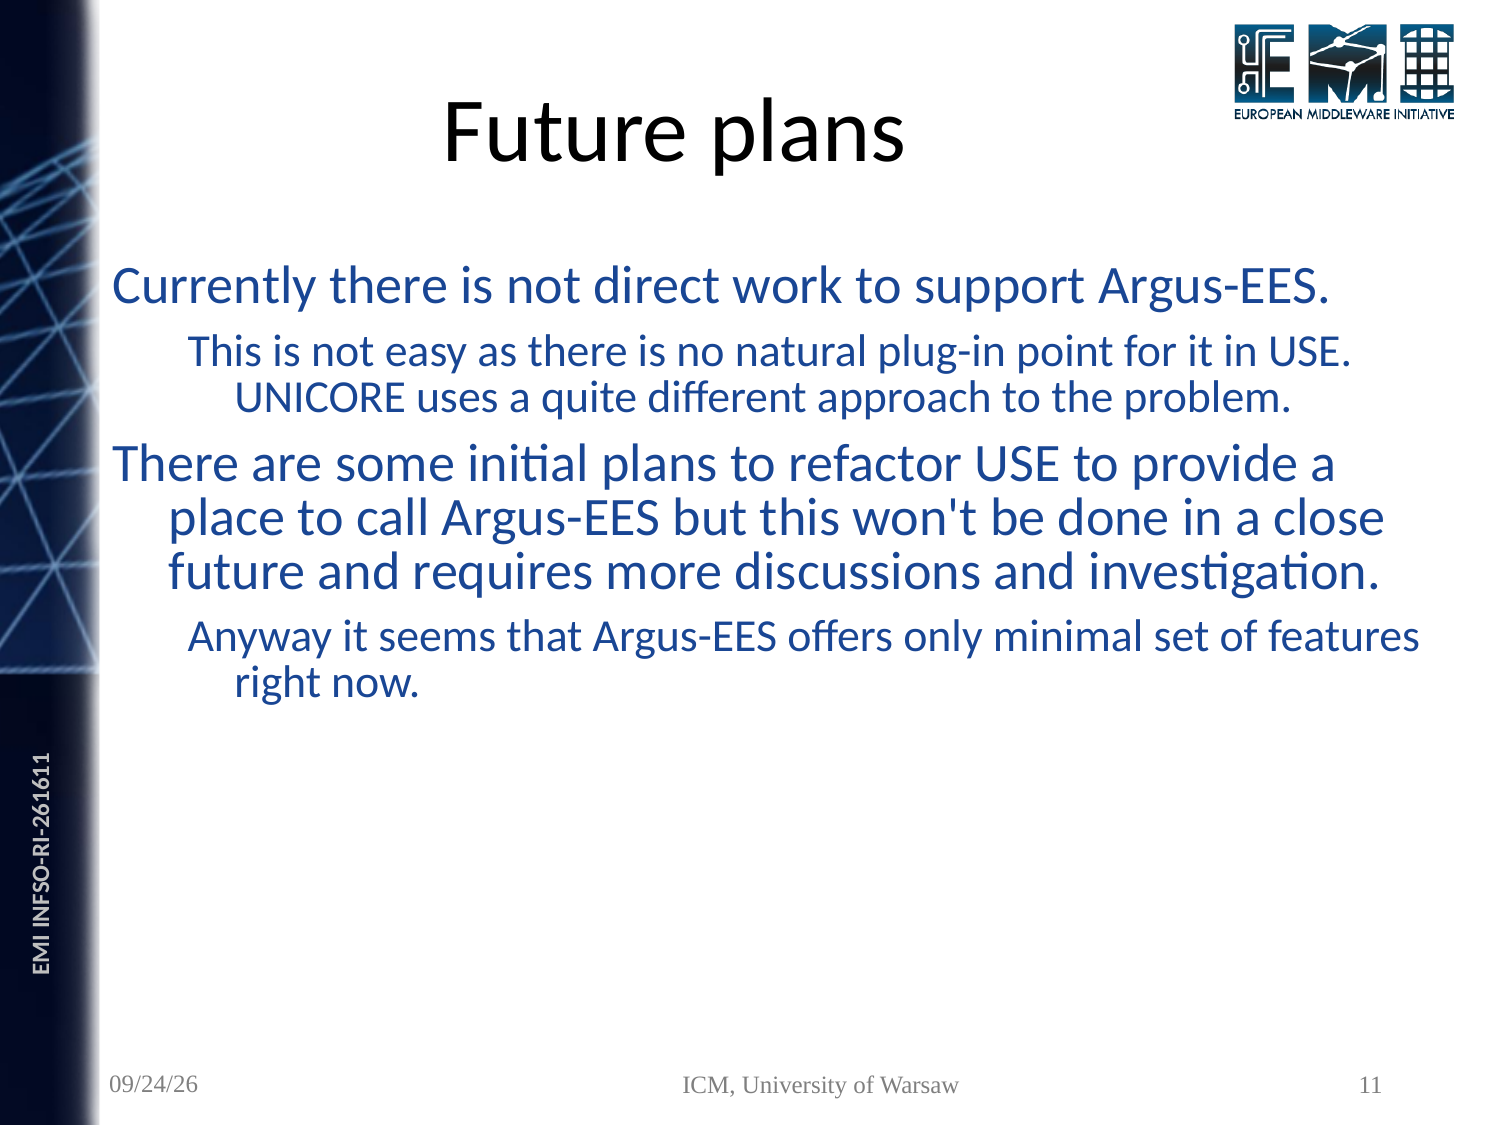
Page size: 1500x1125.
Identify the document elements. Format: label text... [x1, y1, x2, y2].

title Future plans [112, 44, 1238, 233]
picture [1185, 8, 1500, 140]
picture [0, 0, 111, 1125]
list Currently there is not direct work to support Argus-EES. This is not easy as there is no natural plug-in point for it in USE. UNICORE uses a quite different approach to the problem. There are some initial plans to refactor USE to provide a place to call Argus-EES but this won't be done in a close future and requires more discussions and investigation. Anyway it seems that Argus-EES offers only minimal set of features right now. [112, 263, 1425, 1006]
